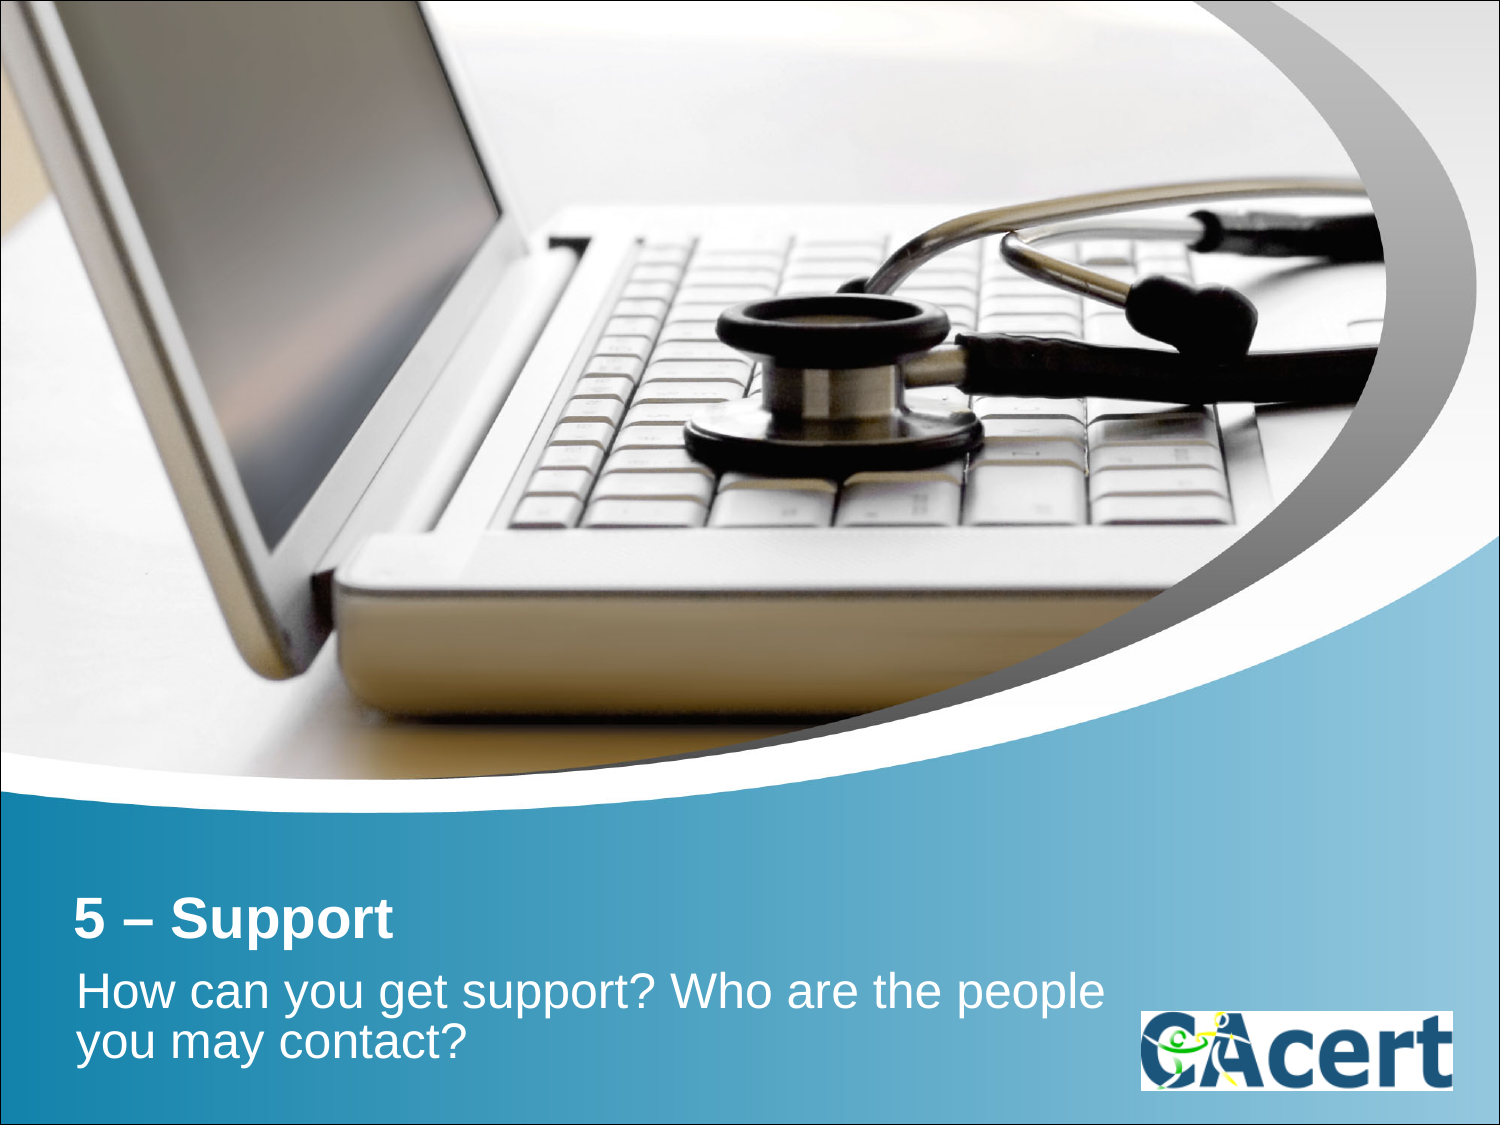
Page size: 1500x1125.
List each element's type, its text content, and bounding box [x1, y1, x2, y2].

picture [1, 1, 1499, 1124]
subtitle How can you get support? Who are the people you may contact? [29, 961, 1138, 1096]
title 5 – Support [58, 847, 1431, 959]
